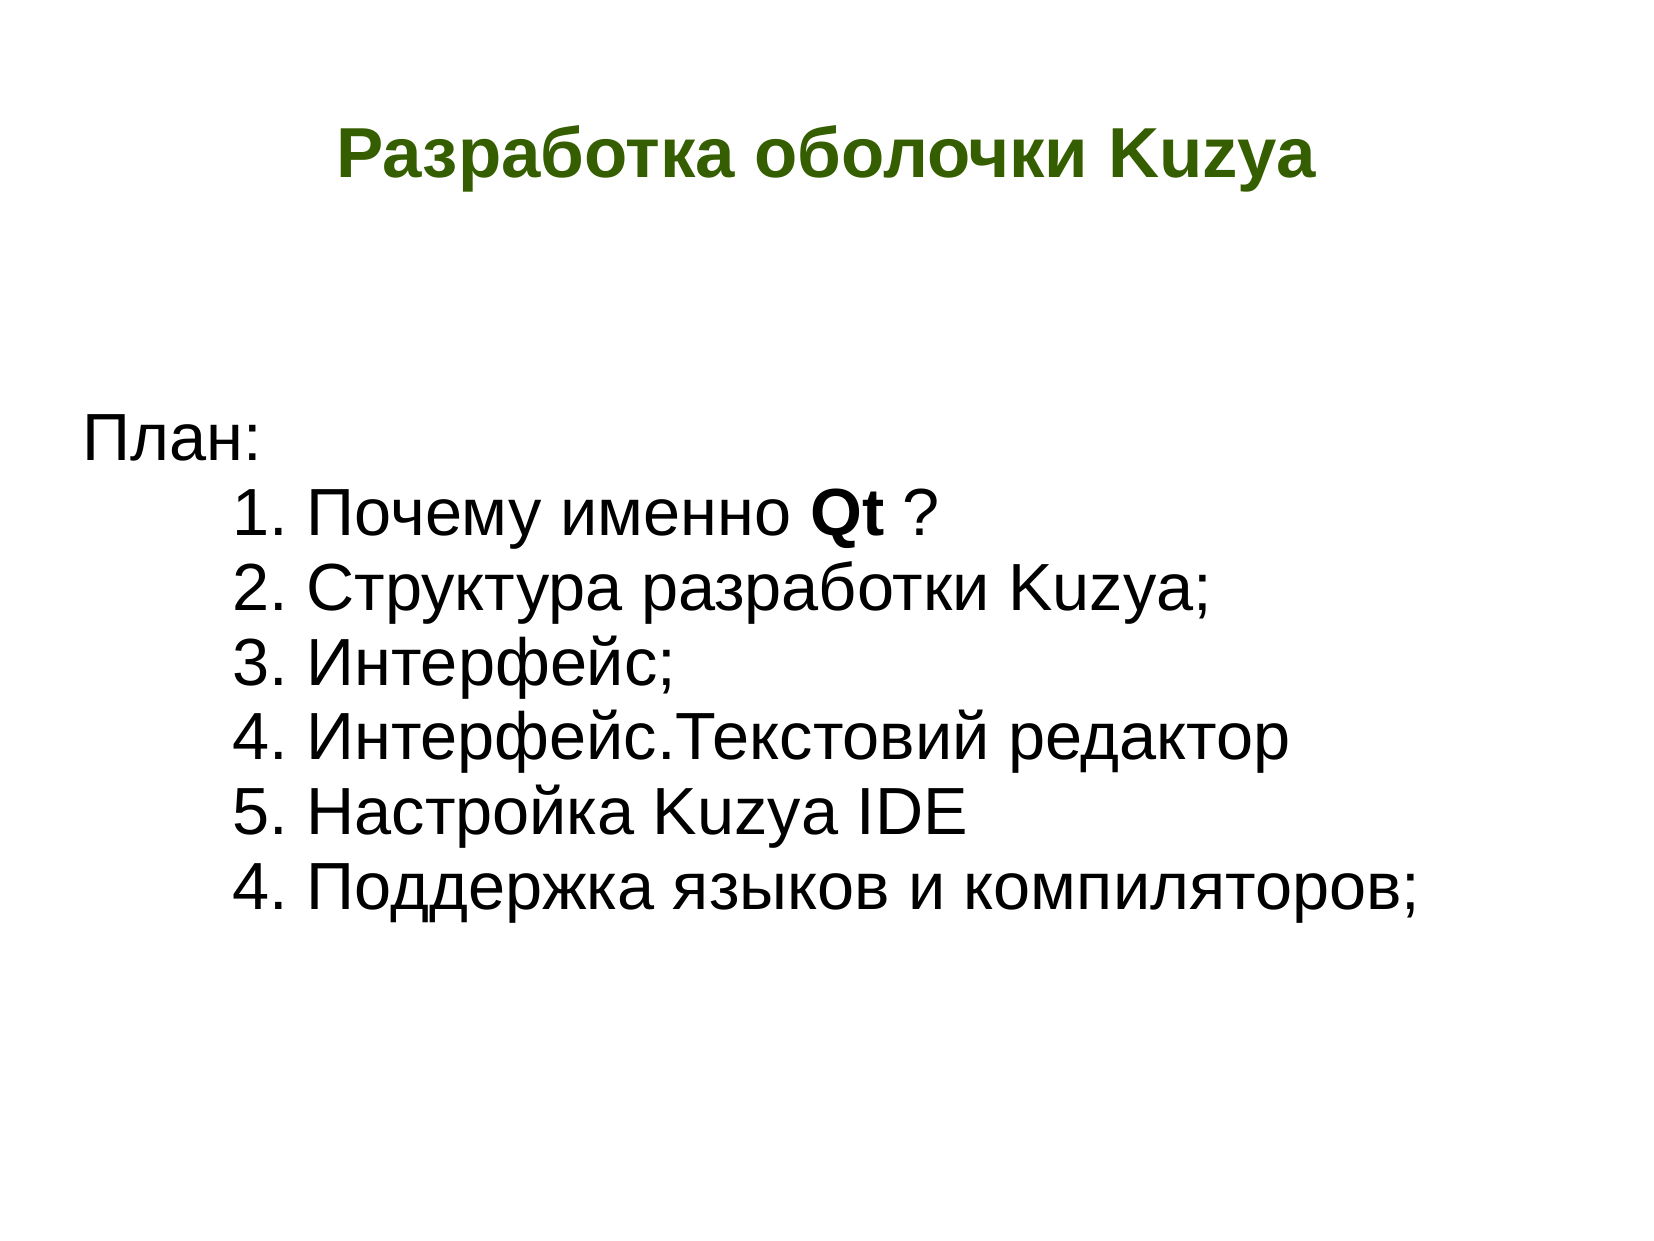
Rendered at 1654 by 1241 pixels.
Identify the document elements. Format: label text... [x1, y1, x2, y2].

title Разработка оболочки Kuzya [82, 56, 1571, 250]
subtitle План: 1. Почему именно Qt ? 2. Структура разработки Kuzya; 3. Интерфейс; 4. Интерфейс.Текстовий редактор 5. Настройка Kuzya IDE 4. Поддержка языков и компиляторов; [82, 297, 1571, 1102]
